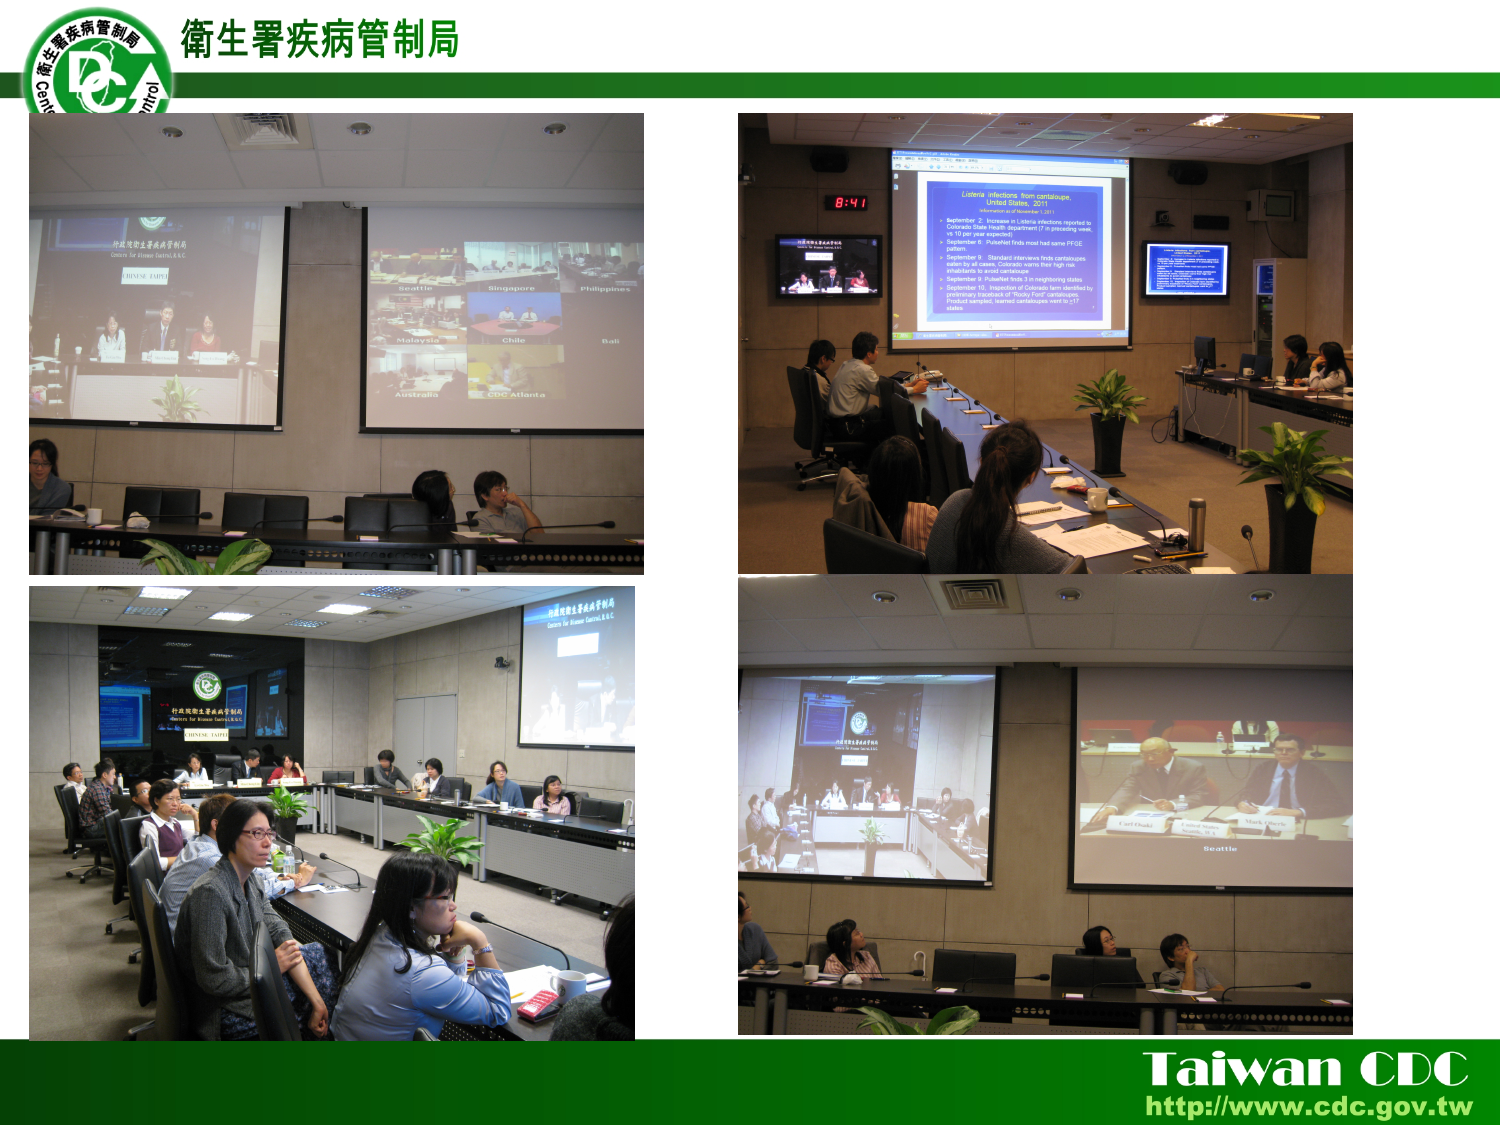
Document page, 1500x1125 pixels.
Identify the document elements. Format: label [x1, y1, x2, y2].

picture [738, 113, 1353, 1035]
picture [29, 586, 635, 1041]
picture [29, 113, 644, 575]
